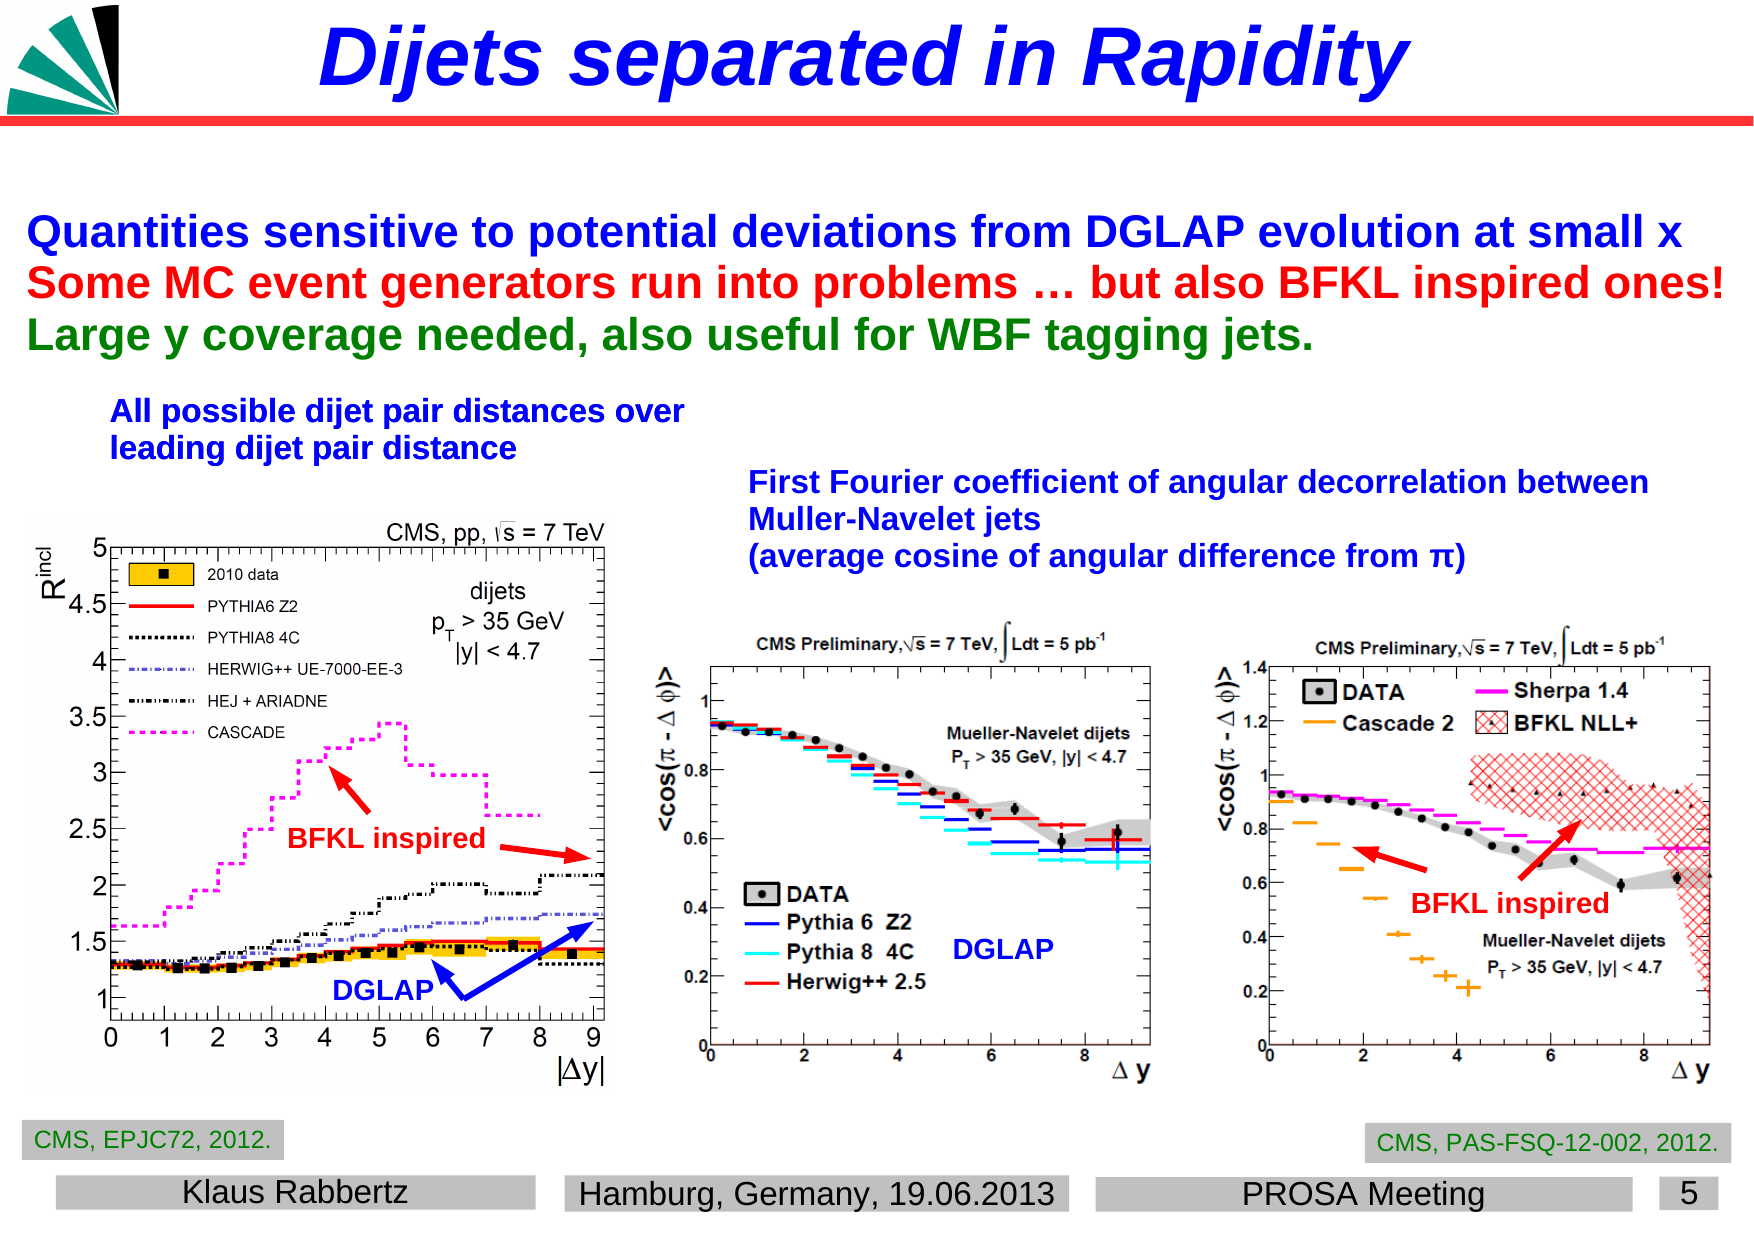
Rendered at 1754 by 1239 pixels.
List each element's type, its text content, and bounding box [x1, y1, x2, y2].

text_box Quantities sensitive to potential deviations from DGLAP evolution at small x Some MC event generators run into problems … but also BFKL inspired ones! Large y coverage needed, also useful for WBF tagging jets. [14, 199, 1739, 366]
picture [30, 513, 615, 1095]
text_box BFKL inspired [1399, 881, 1623, 926]
text_box DGLAP [940, 927, 1067, 972]
text_box All possible dijet pair distances over leading dijet pair distance [97, 387, 696, 473]
title Dijets separated in Rapidity [123, 0, 1606, 114]
text_box First Fourier coefficient of angular decorrelation between Muller-Navelet jets (average cosine of angular difference from π) [736, 457, 1664, 581]
text_box BFKL inspired [275, 816, 499, 862]
picture [7, 5, 119, 116]
text_box CMS, EPJC72, 2012. [21, 1119, 285, 1160]
text_box CMS, PAS-FSQ-12-002, 2012. [1364, 1122, 1732, 1163]
text_box DGLAP [320, 968, 446, 1013]
picture [643, 615, 1718, 1088]
